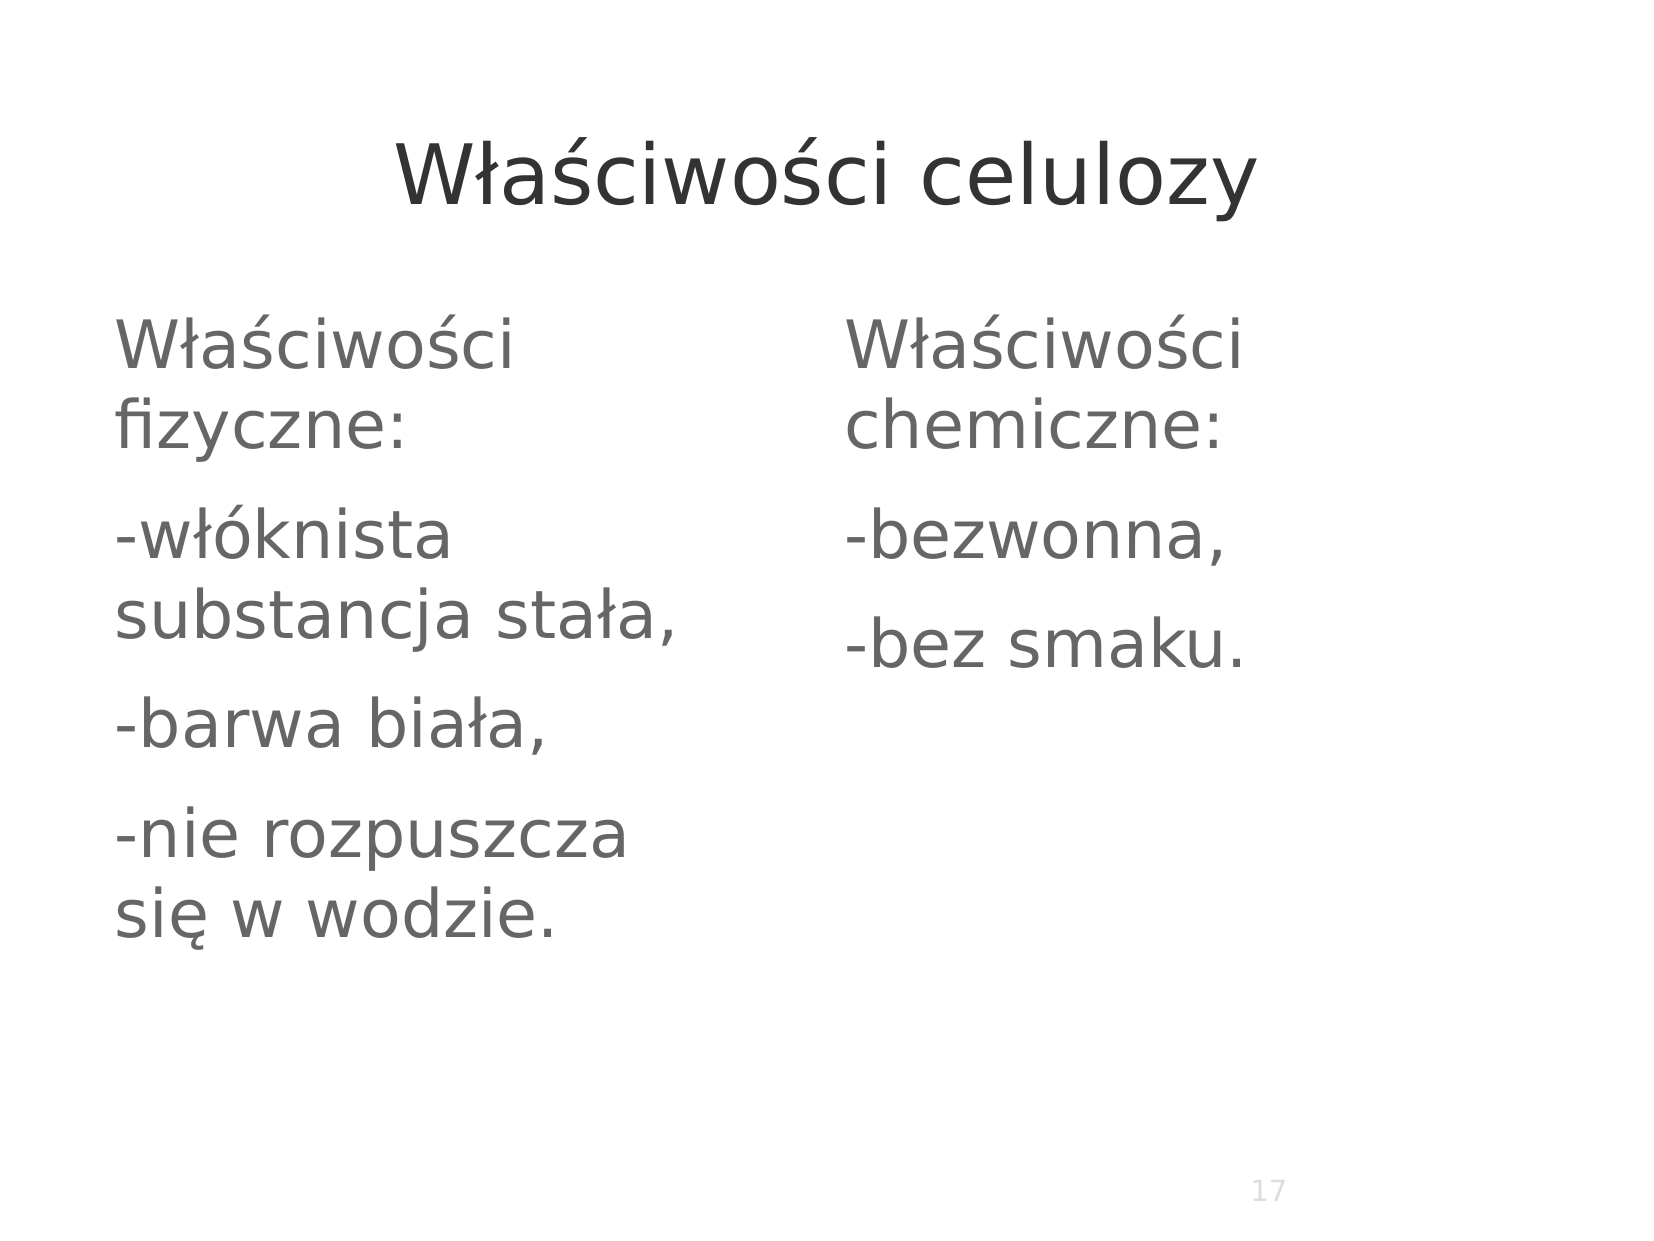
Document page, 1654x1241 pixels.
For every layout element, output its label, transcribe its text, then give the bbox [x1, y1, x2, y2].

list Właściwości fizyczne: -włóknista substancja stała, -barwa biała, -nie rozpuszcza się w wodzie. [114, 302, 810, 1033]
list Właściwości chemiczne: -bezwonna, -bez smaku. [844, 302, 1540, 1033]
title Właściwości celulozy [114, 73, 1539, 271]
text_box [1250, 1172, 1636, 1241]
